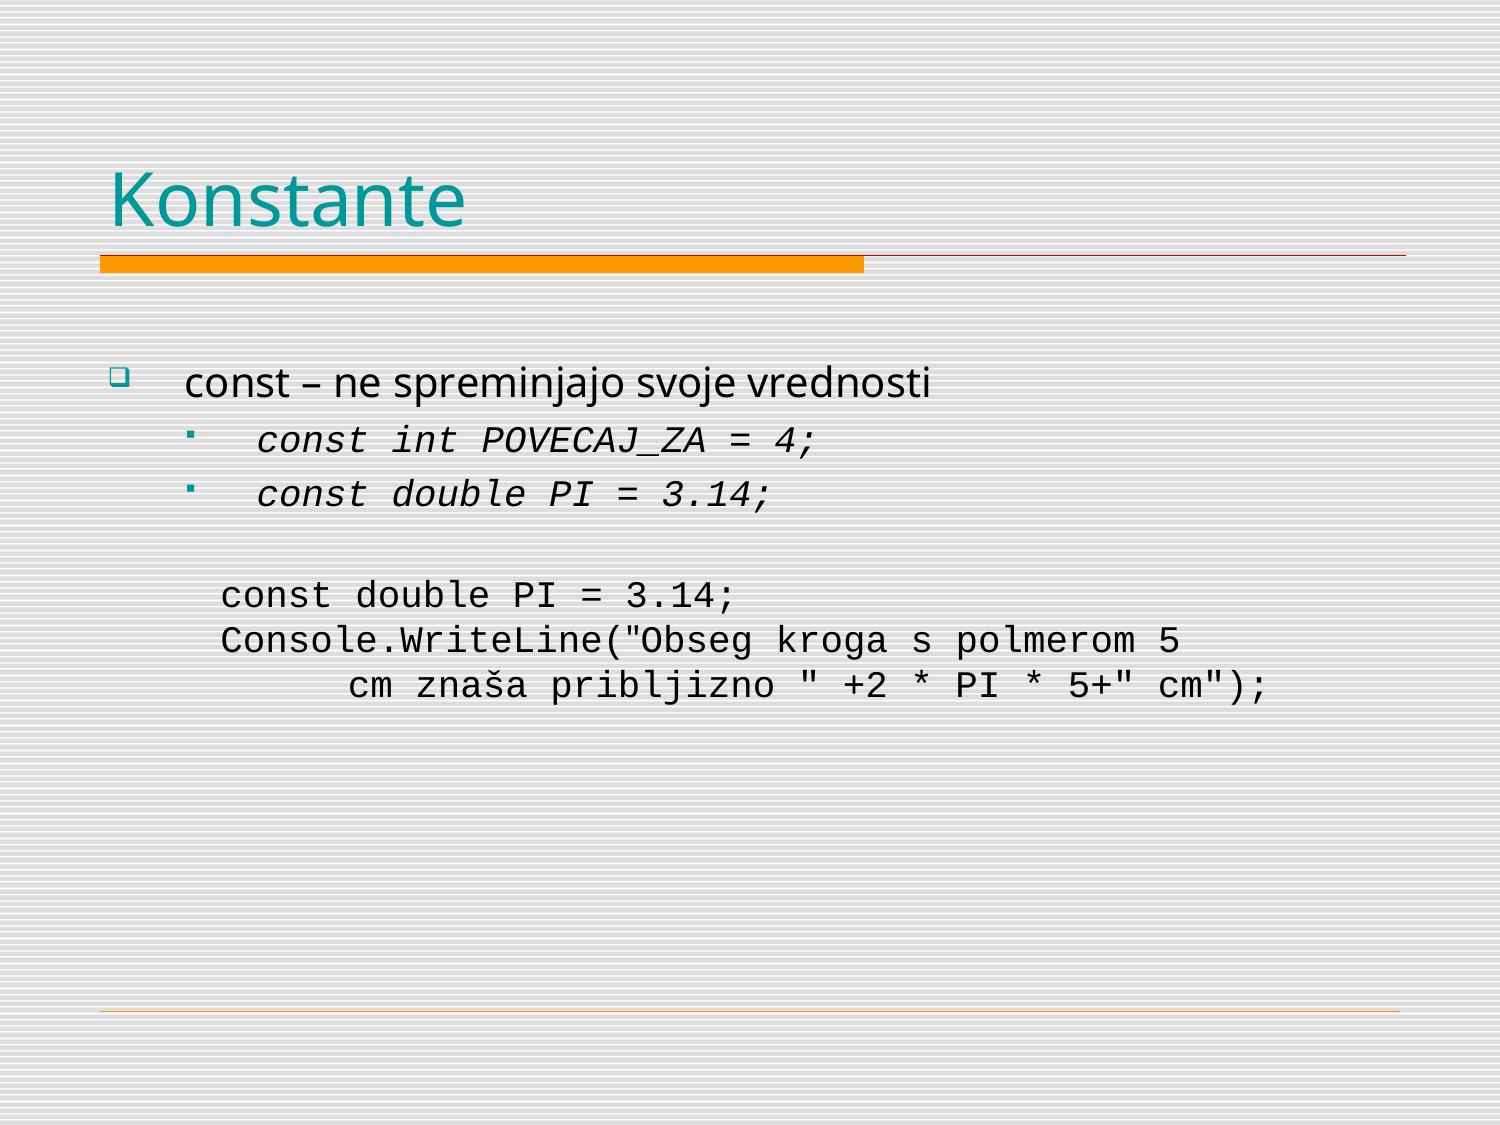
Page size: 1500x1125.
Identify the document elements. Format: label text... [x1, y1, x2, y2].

picture [0, 0, 1500, 1125]
title Konstante [94, 49, 1407, 250]
list const – ne spreminjajo svoje vrednosti const int POVECAJ_ZA = 4; const double PI = 3.14; [92, 287, 1406, 988]
text_box const double PI = 3.14; Console.WriteLine("Obseg kroga s polmerom 5 cm znaša pribljizno " +2 * PI * 5+" cm"); [183, 562, 1317, 782]
